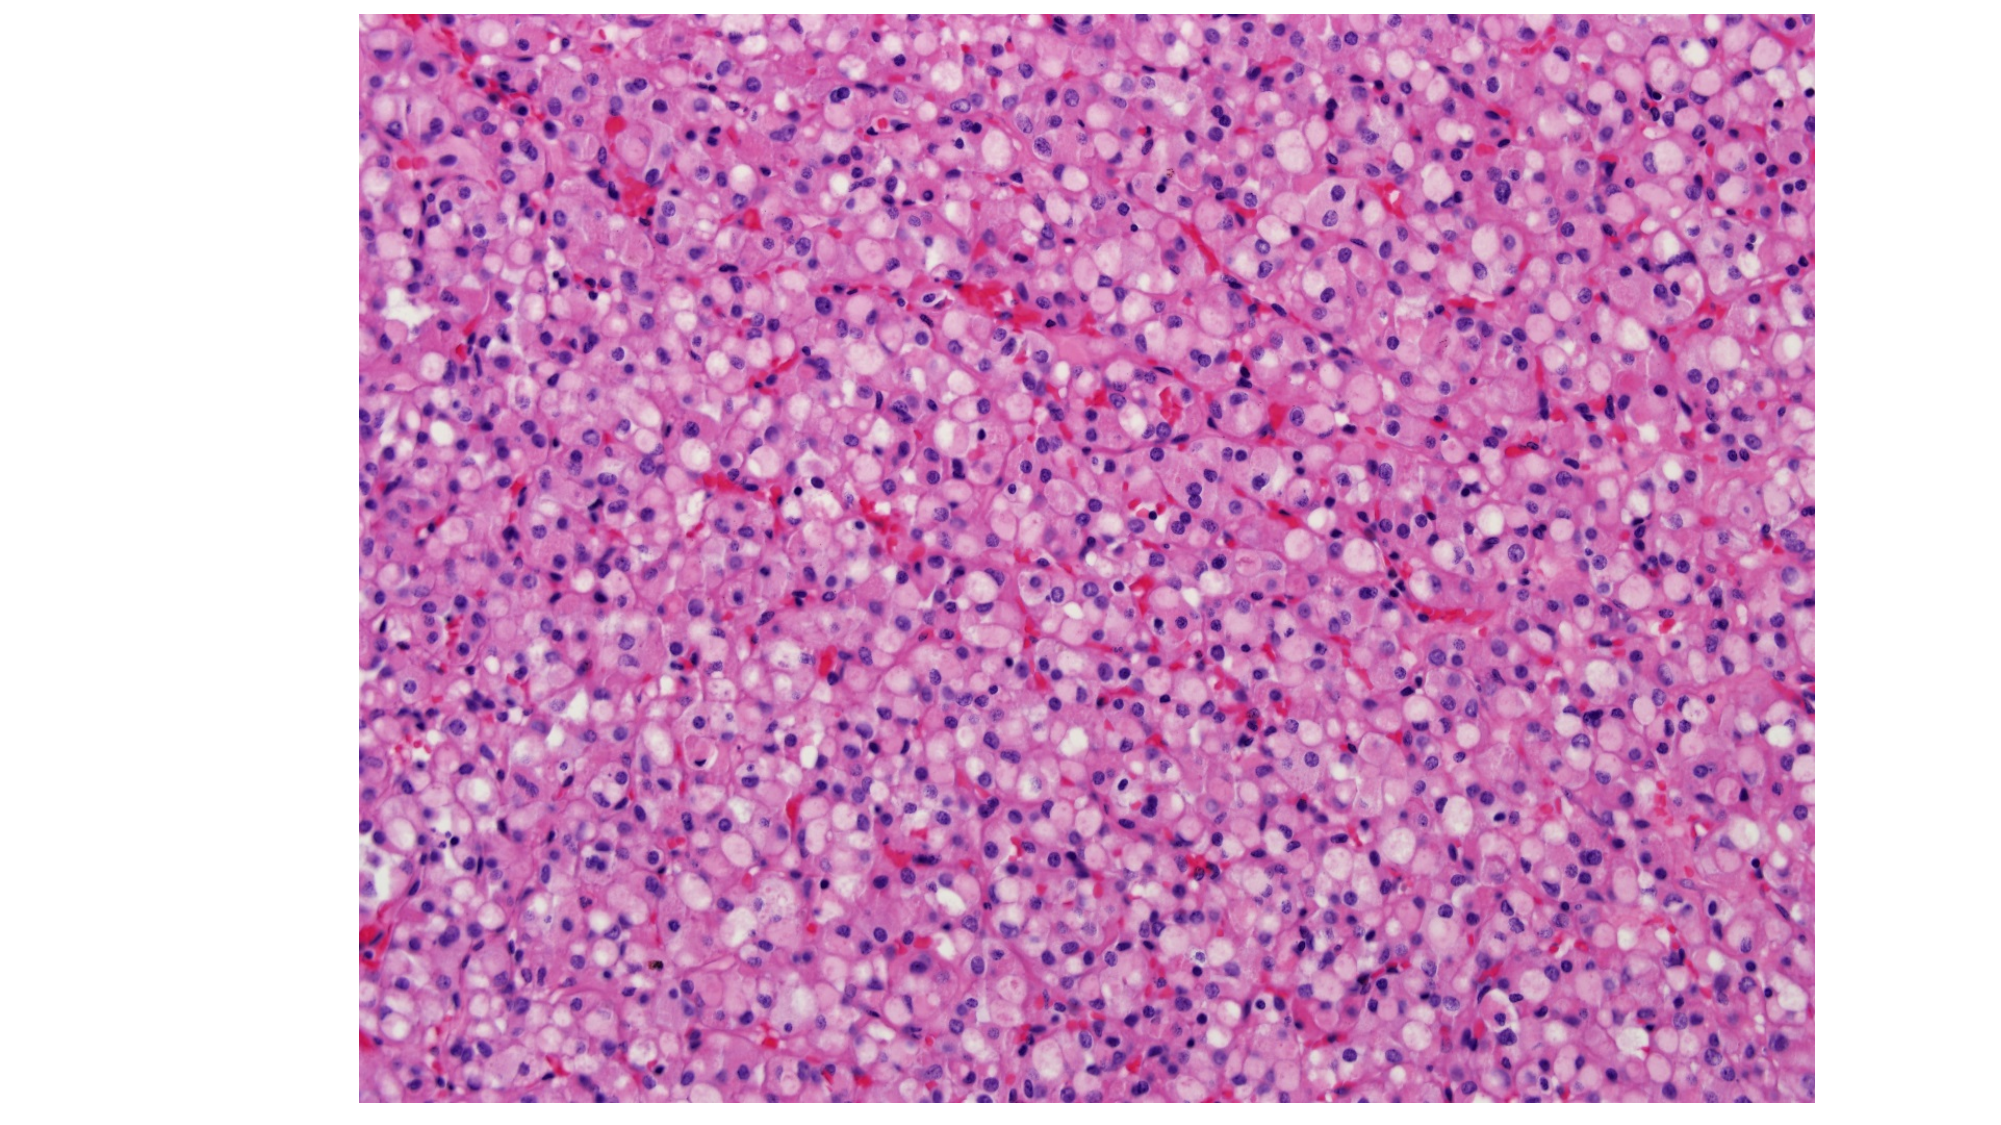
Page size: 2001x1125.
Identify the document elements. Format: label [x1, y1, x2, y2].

picture [359, 14, 1815, 1104]
